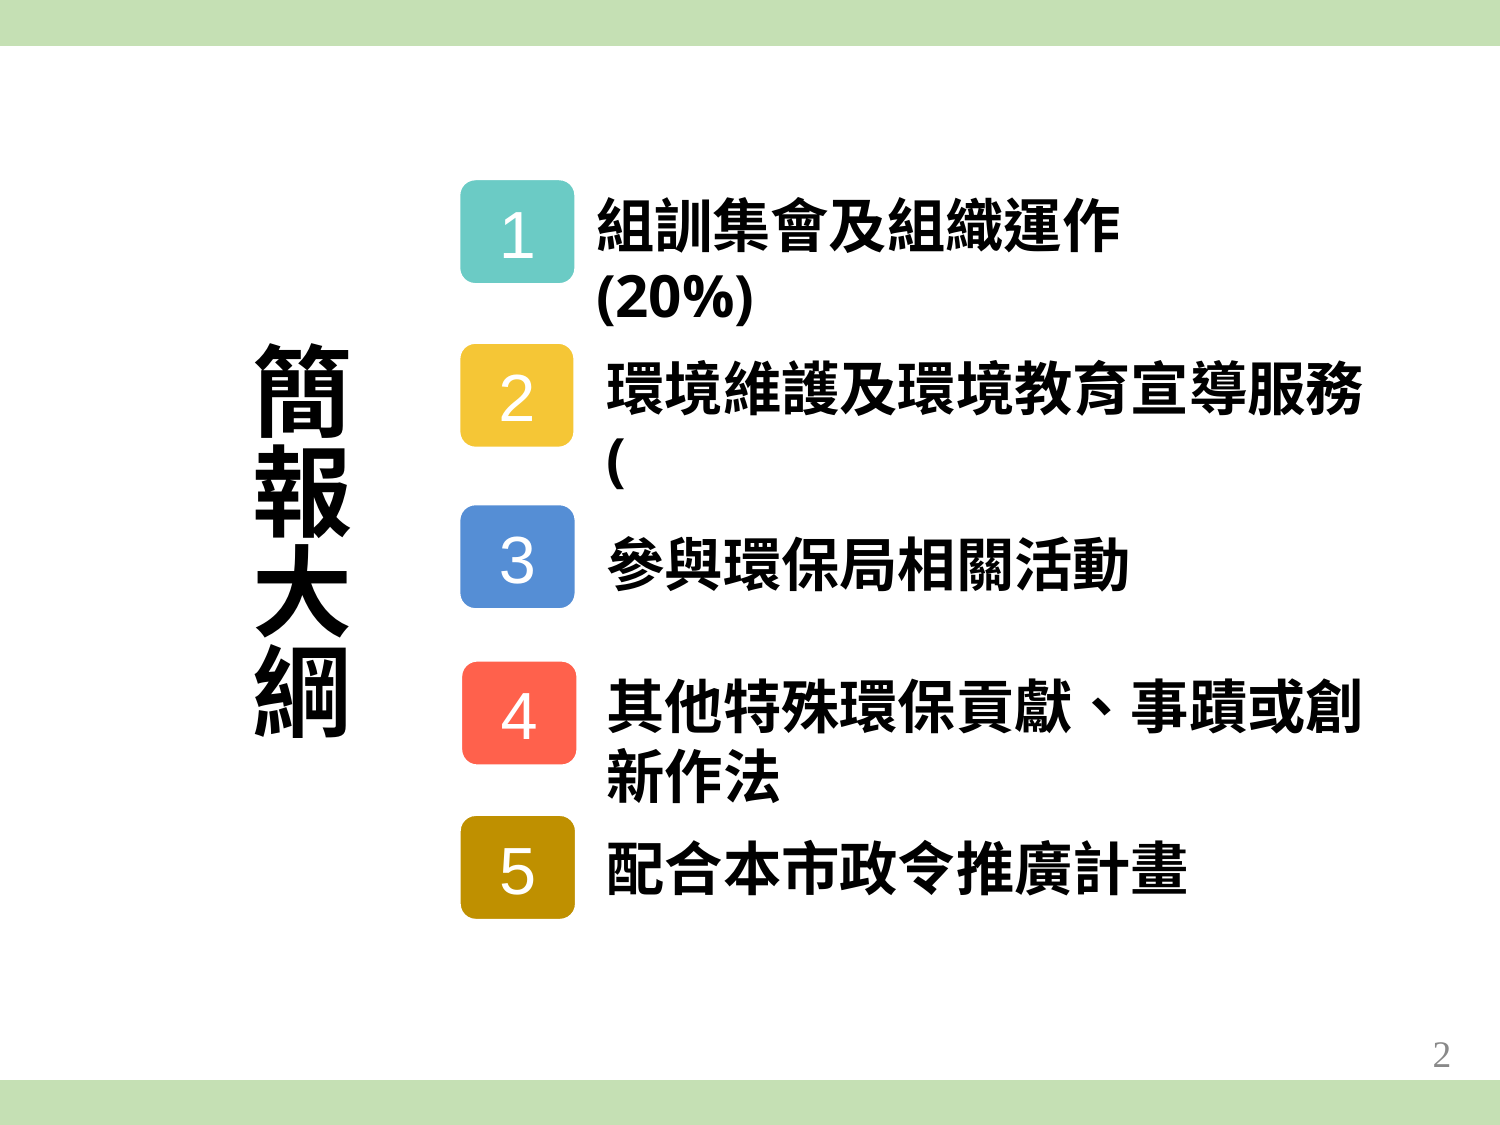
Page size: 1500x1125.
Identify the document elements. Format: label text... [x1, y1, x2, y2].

text_box 2 [1417, 1022, 1500, 1083]
text_box 3 [457, 502, 578, 612]
text_box 簡報大綱 [212, 294, 367, 789]
text_box 組訓集會及組織運作(20%) [581, 181, 1180, 282]
text_box 1 [457, 177, 578, 287]
text_box 4 [459, 658, 580, 768]
text_box 配合本市政令推廣計畫 [591, 812, 1500, 922]
text_box 2 [457, 340, 577, 450]
text_box 其他特殊環保貢獻、事蹟或創新作法 [592, 663, 1395, 763]
text_box 5 [457, 812, 579, 922]
text_box 環境維護及環境教育宣導服務( [592, 345, 1387, 446]
text_box 參與環保局相關活動 [592, 513, 1212, 614]
